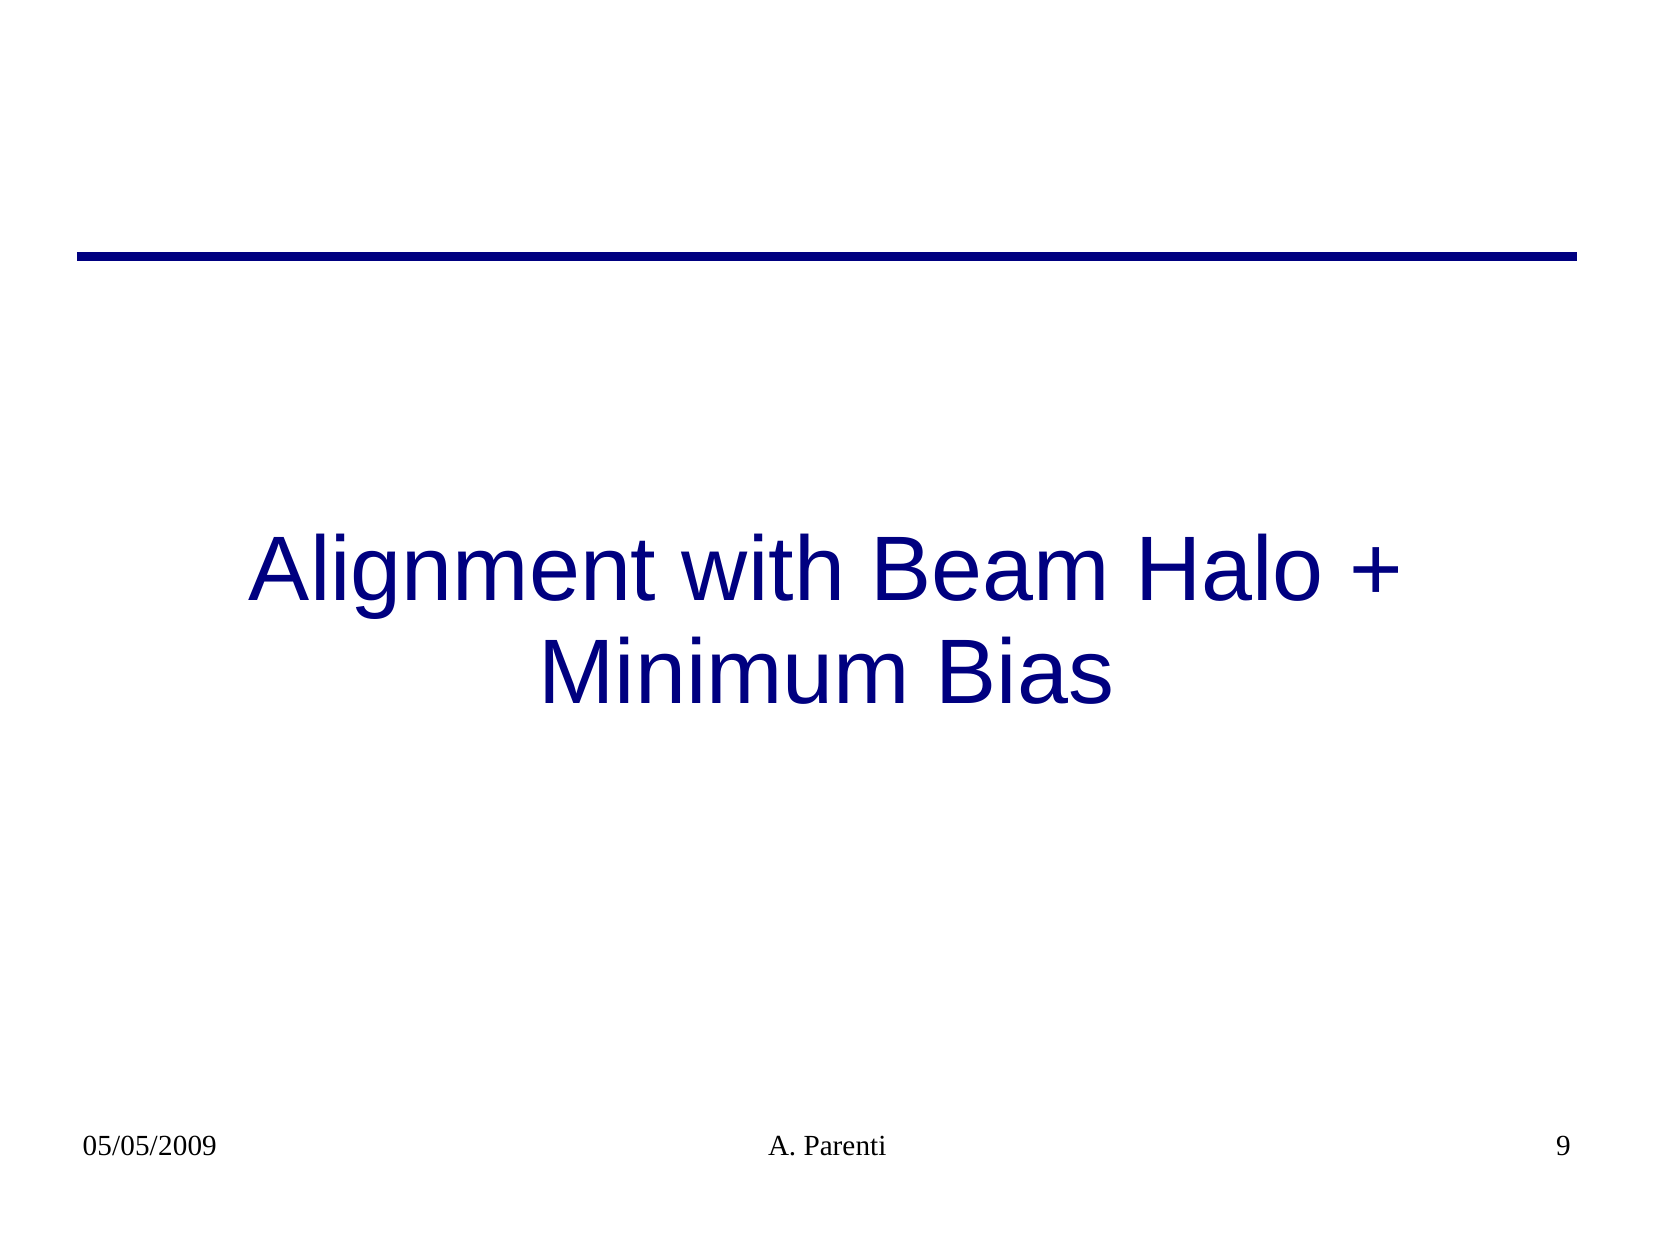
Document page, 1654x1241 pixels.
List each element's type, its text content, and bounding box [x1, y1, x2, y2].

title Alignment with Beam Halo + Minimum Bias [82, 516, 1571, 724]
